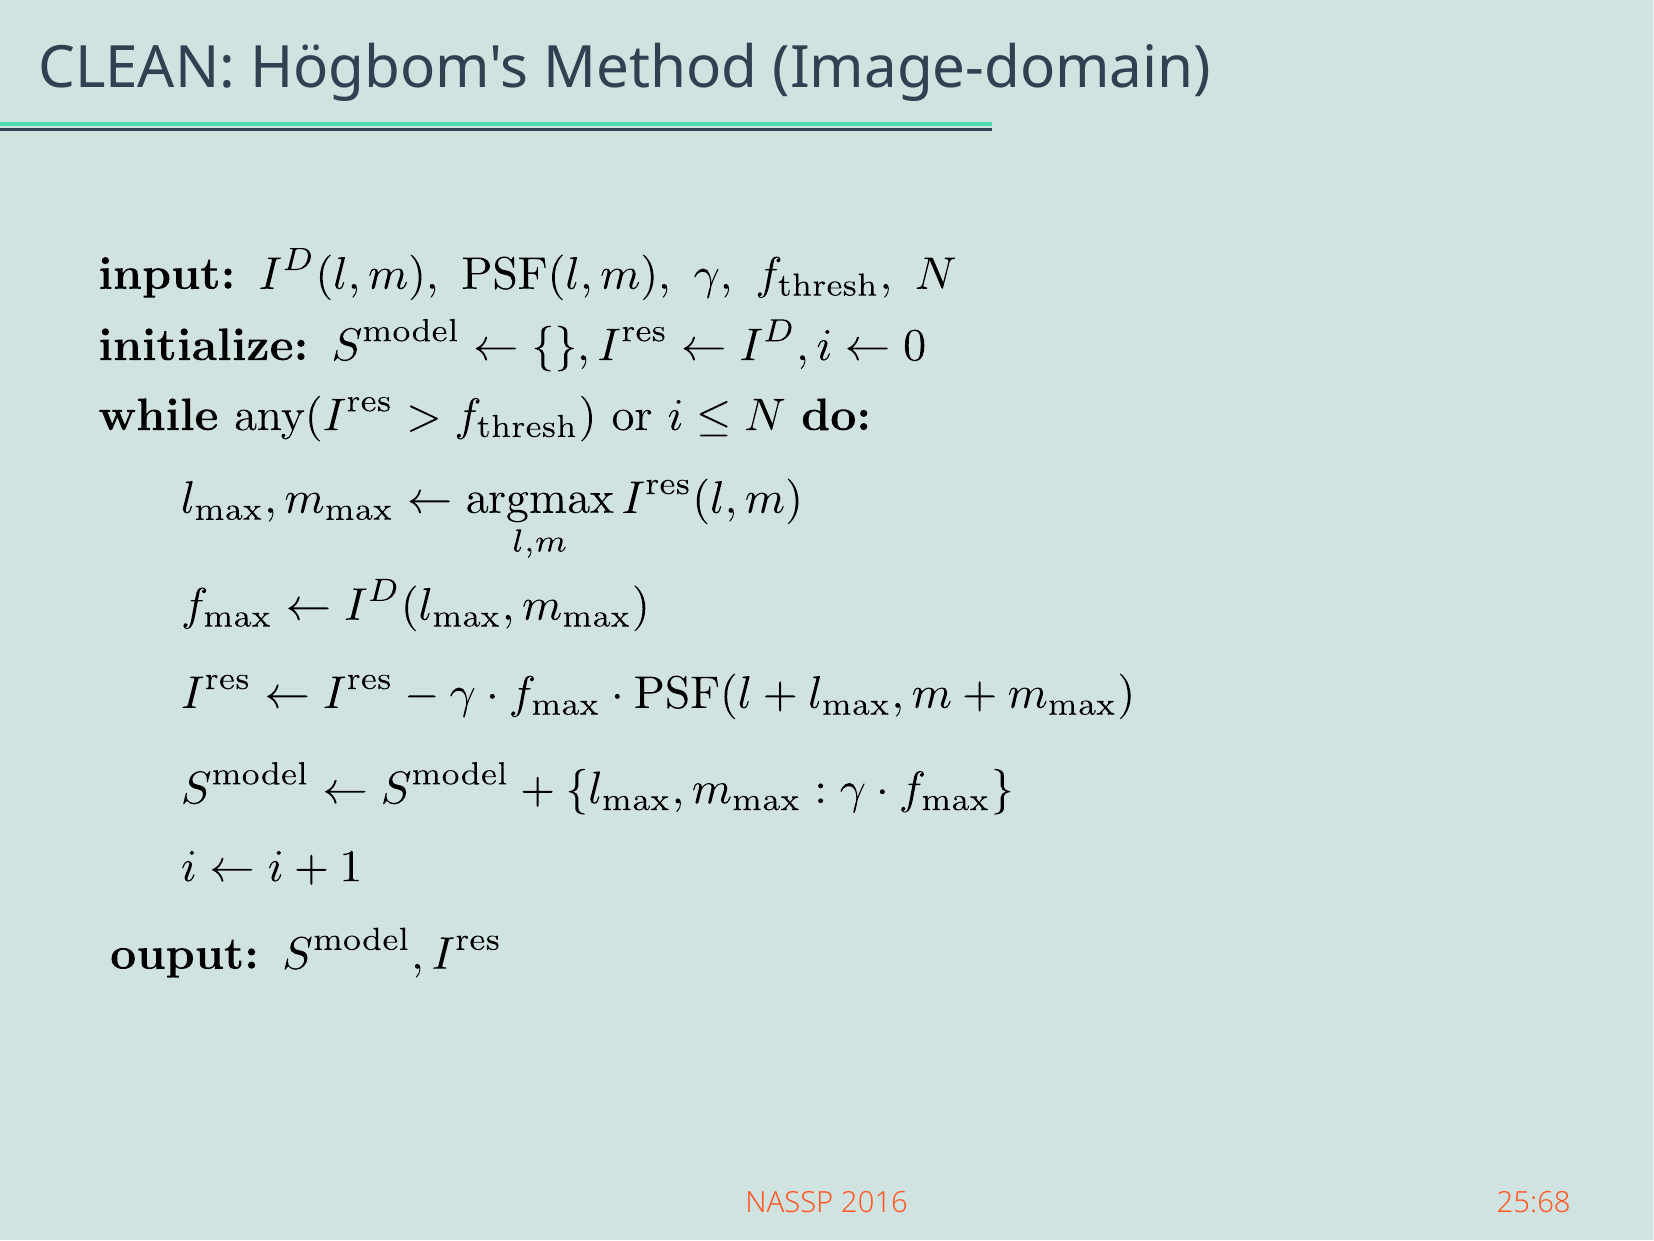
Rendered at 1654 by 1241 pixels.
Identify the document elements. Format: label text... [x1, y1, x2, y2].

text_box [98, 248, 957, 301]
text_box [110, 927, 501, 978]
text_box [180, 673, 1136, 720]
text_box CLEAN: Högbom's Method (Image-domain) [23, 17, 1241, 103]
text_box [98, 318, 927, 372]
text_box [180, 578, 650, 632]
text_box [180, 762, 1014, 815]
text_box [180, 478, 803, 558]
text_box [180, 850, 363, 886]
text_box [98, 395, 872, 442]
